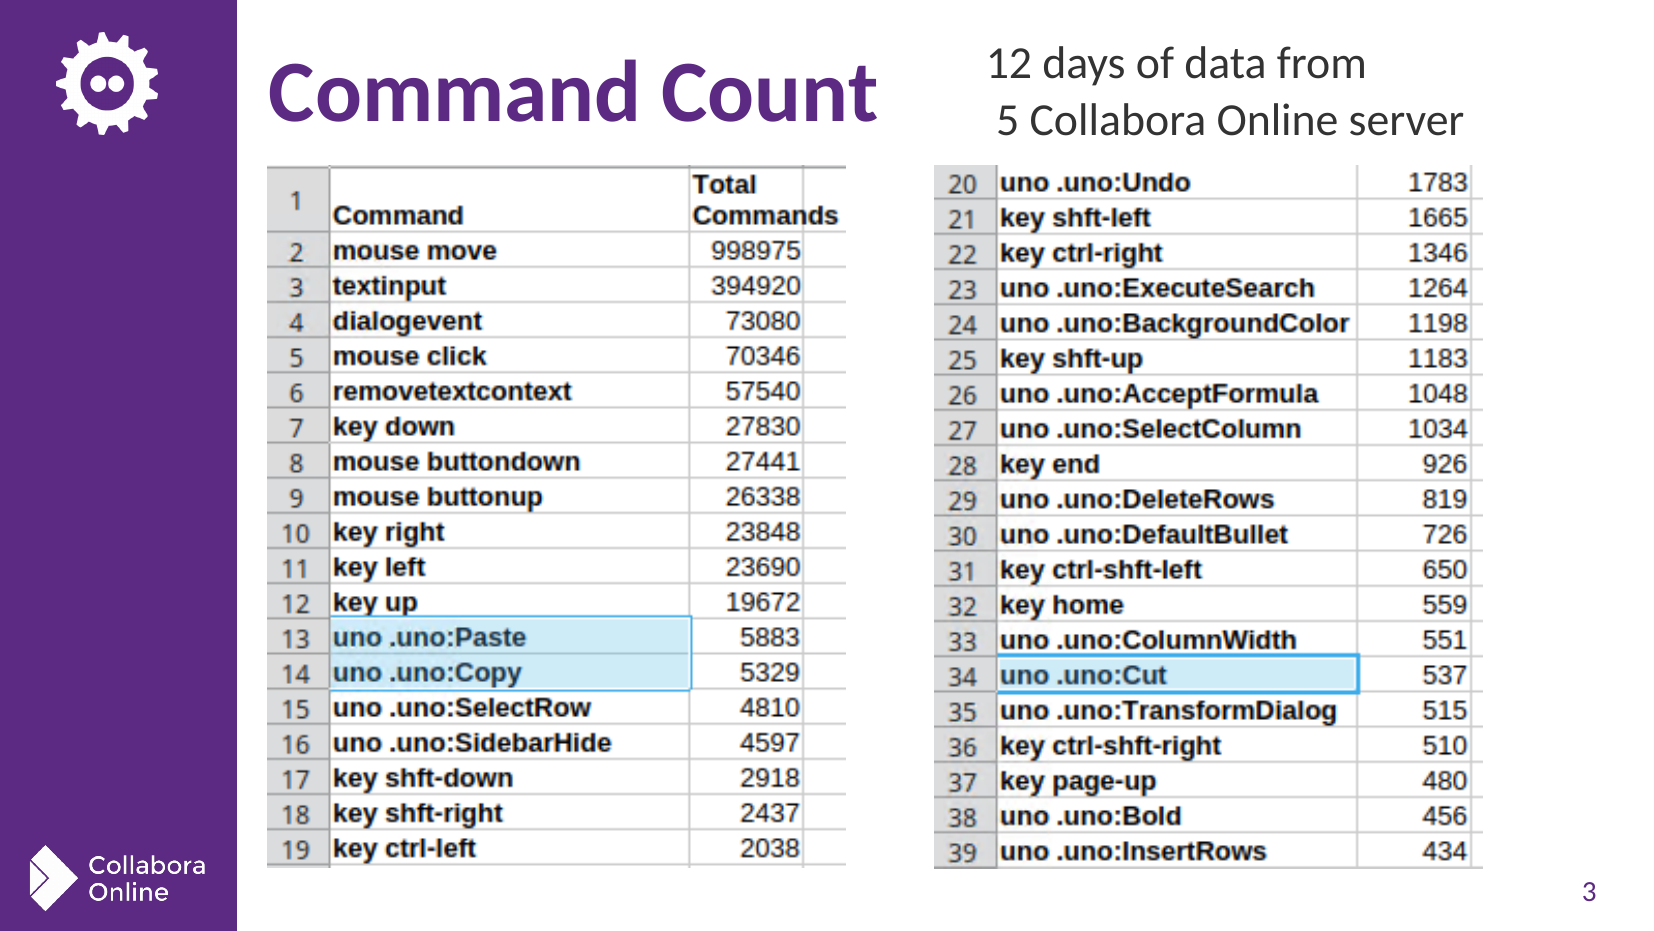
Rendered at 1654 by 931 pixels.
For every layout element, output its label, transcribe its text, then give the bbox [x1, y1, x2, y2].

picture [934, 165, 1483, 870]
list 12 days of data from 5 Collabora Online server [985, 32, 1499, 166]
title Command Count [268, 12, 1654, 144]
picture [56, 32, 158, 135]
picture [267, 165, 846, 868]
picture [25, 840, 209, 916]
